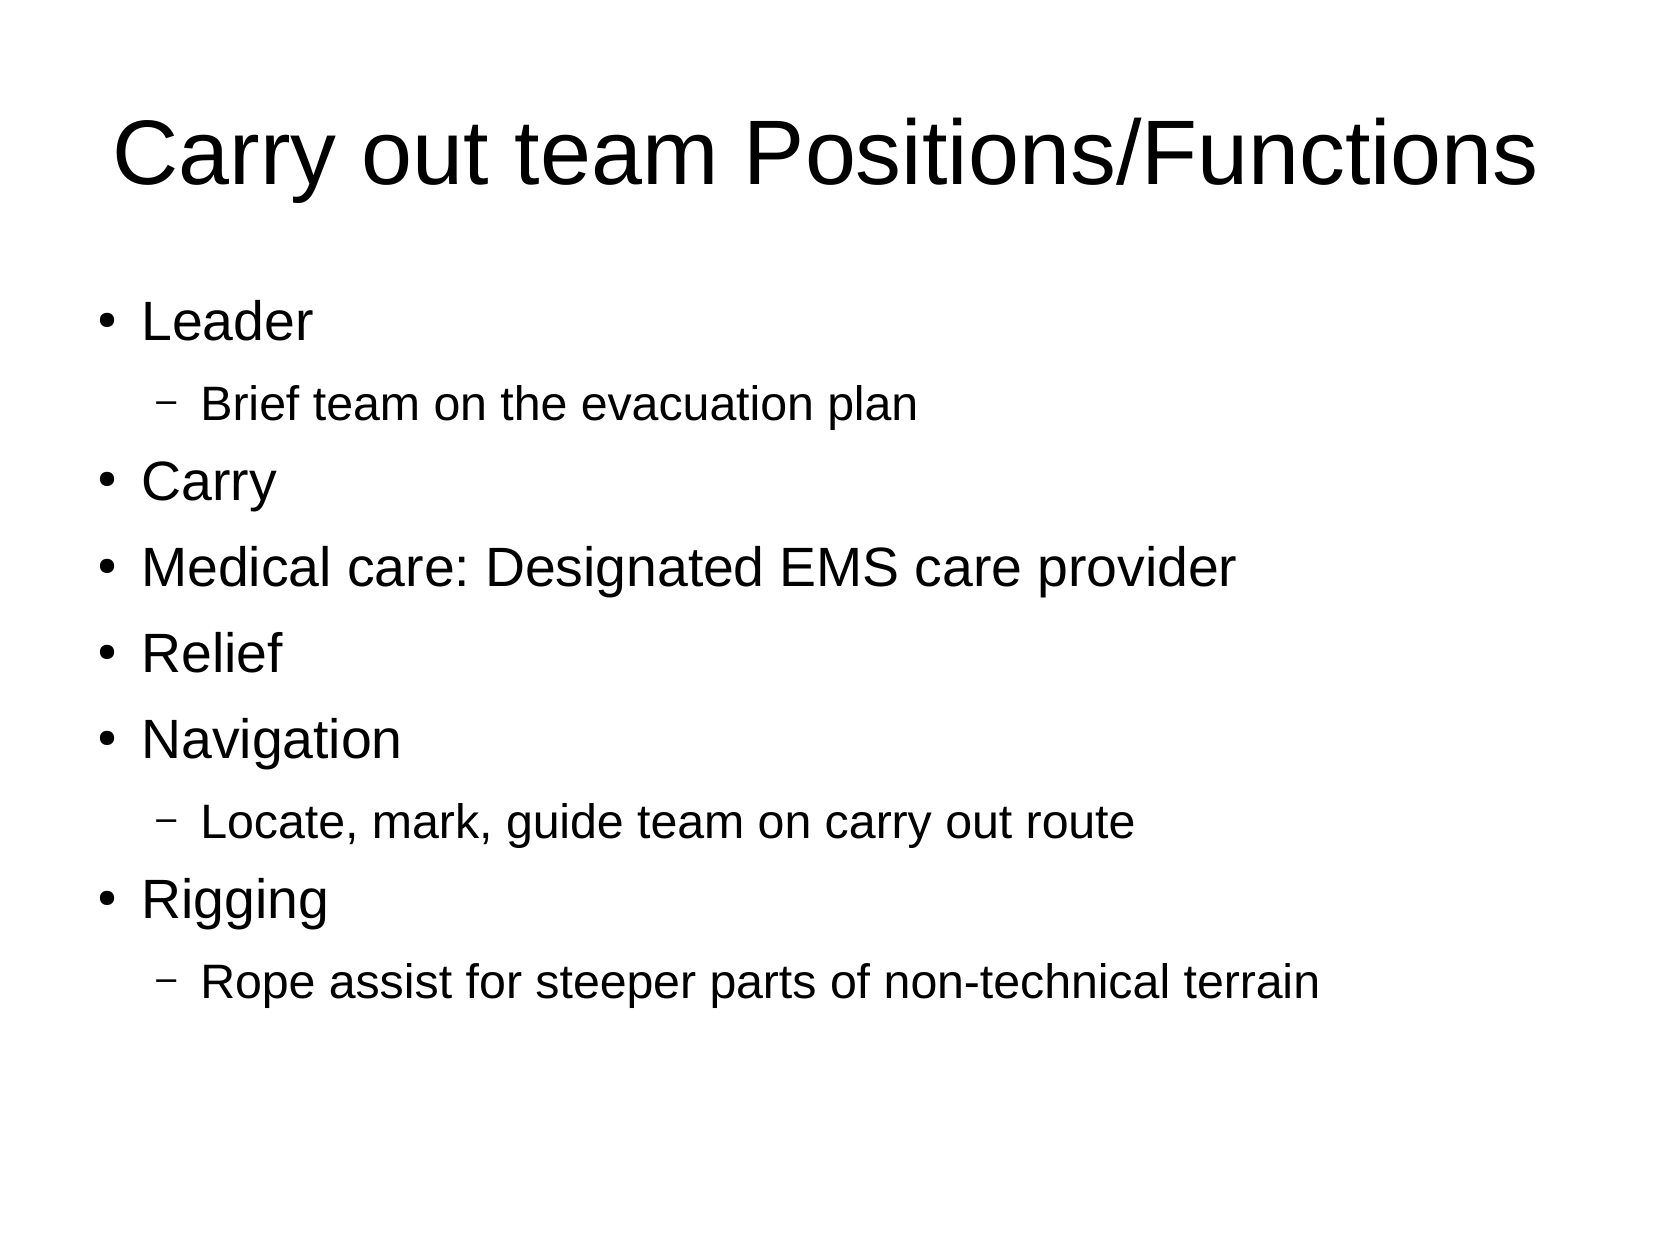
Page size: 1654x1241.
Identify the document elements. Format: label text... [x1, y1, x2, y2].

title Carry out team Positions/Functions [82, 49, 1571, 257]
list Leader Brief team on the evacuation plan Carry Medical care: Designated EMS care provider Relief Navigation Locate, mark, guide team on carry out route Rigging Rope assist for steeper parts of non-technical terrain [82, 290, 1571, 1010]
